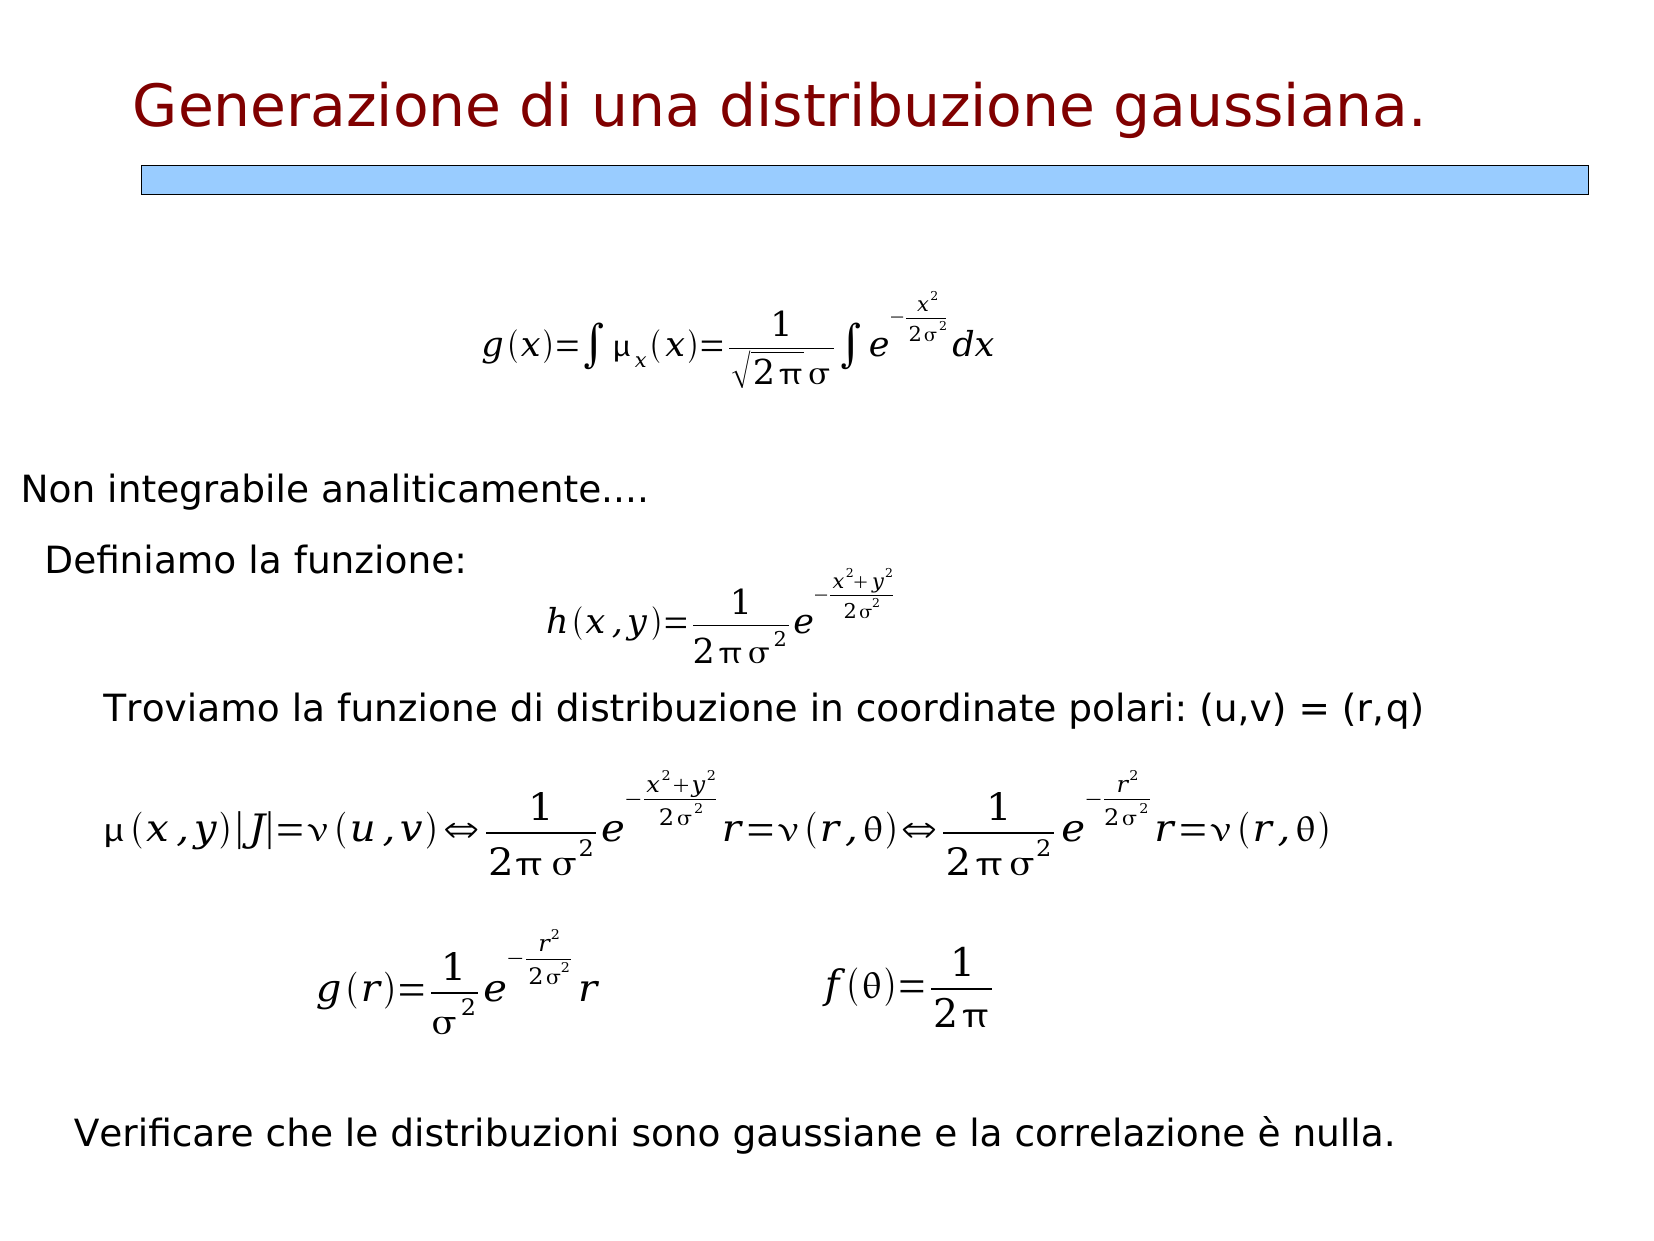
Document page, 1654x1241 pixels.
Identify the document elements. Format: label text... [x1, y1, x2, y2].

text_box Verificare che le distribuzioni sono gaussiane e la correlazione è nulla. [59, 1104, 1554, 1163]
text_box Non integrabile analiticamente.... [5, 460, 1453, 519]
text_box Generazione di una distribuzione gaussiana. [118, 64, 1565, 148]
chart [472, 289, 1001, 396]
text_box Definiamo la funzione: [29, 531, 1211, 590]
text_box Troviamo la funzione di distribuzione in coordinate polari: (u,v) = (r,q) [88, 679, 1506, 740]
chart [93, 768, 1341, 887]
chart [537, 566, 903, 675]
chart [305, 927, 606, 1047]
chart [814, 938, 1004, 1041]
